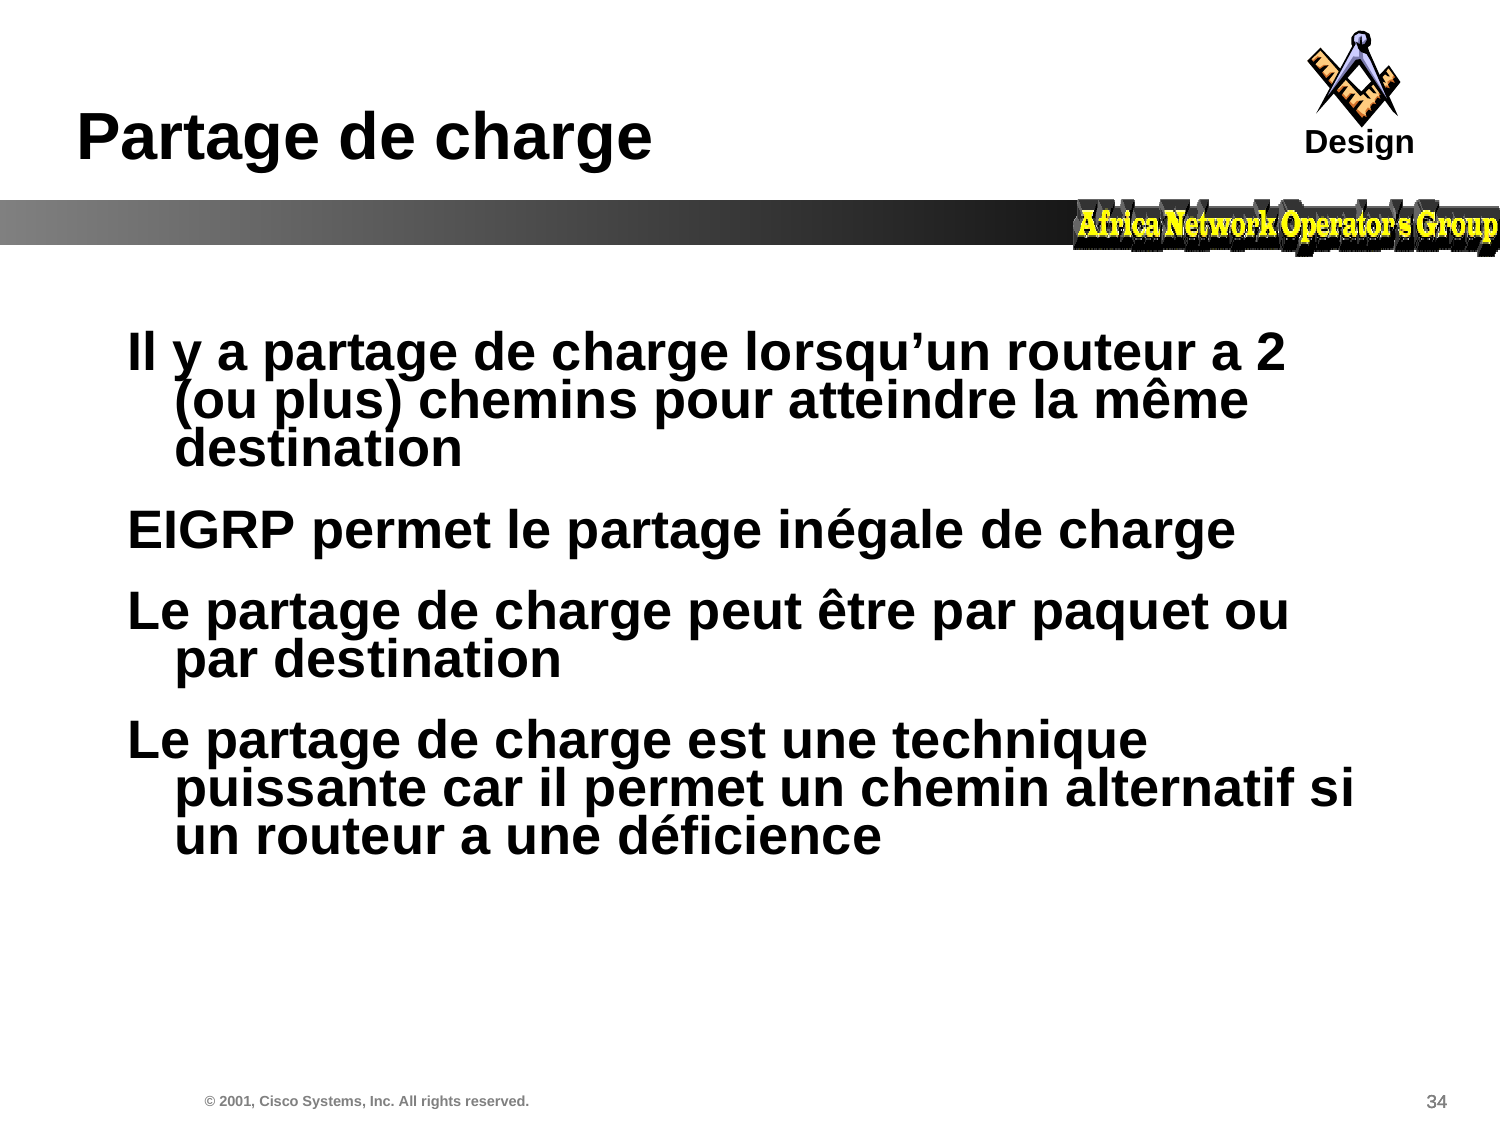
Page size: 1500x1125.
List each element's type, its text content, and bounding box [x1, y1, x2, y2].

title Partage de charge [62, 41, 1314, 180]
list Il y a partage de charge lorsqu’un routeur a 2 (ou plus) chemins pour atteindre la même destination EIGRP permet le partage inégale de charge Le partage de charge peut être par paquet ou par destination Le partage de charge est une technique puissante car il permet un chemin alternatif si un routeur a une déficience [112, 292, 1401, 905]
picture [1070, 180, 1500, 275]
text_box Design [1292, 118, 1428, 168]
picture [1307, 29, 1402, 118]
